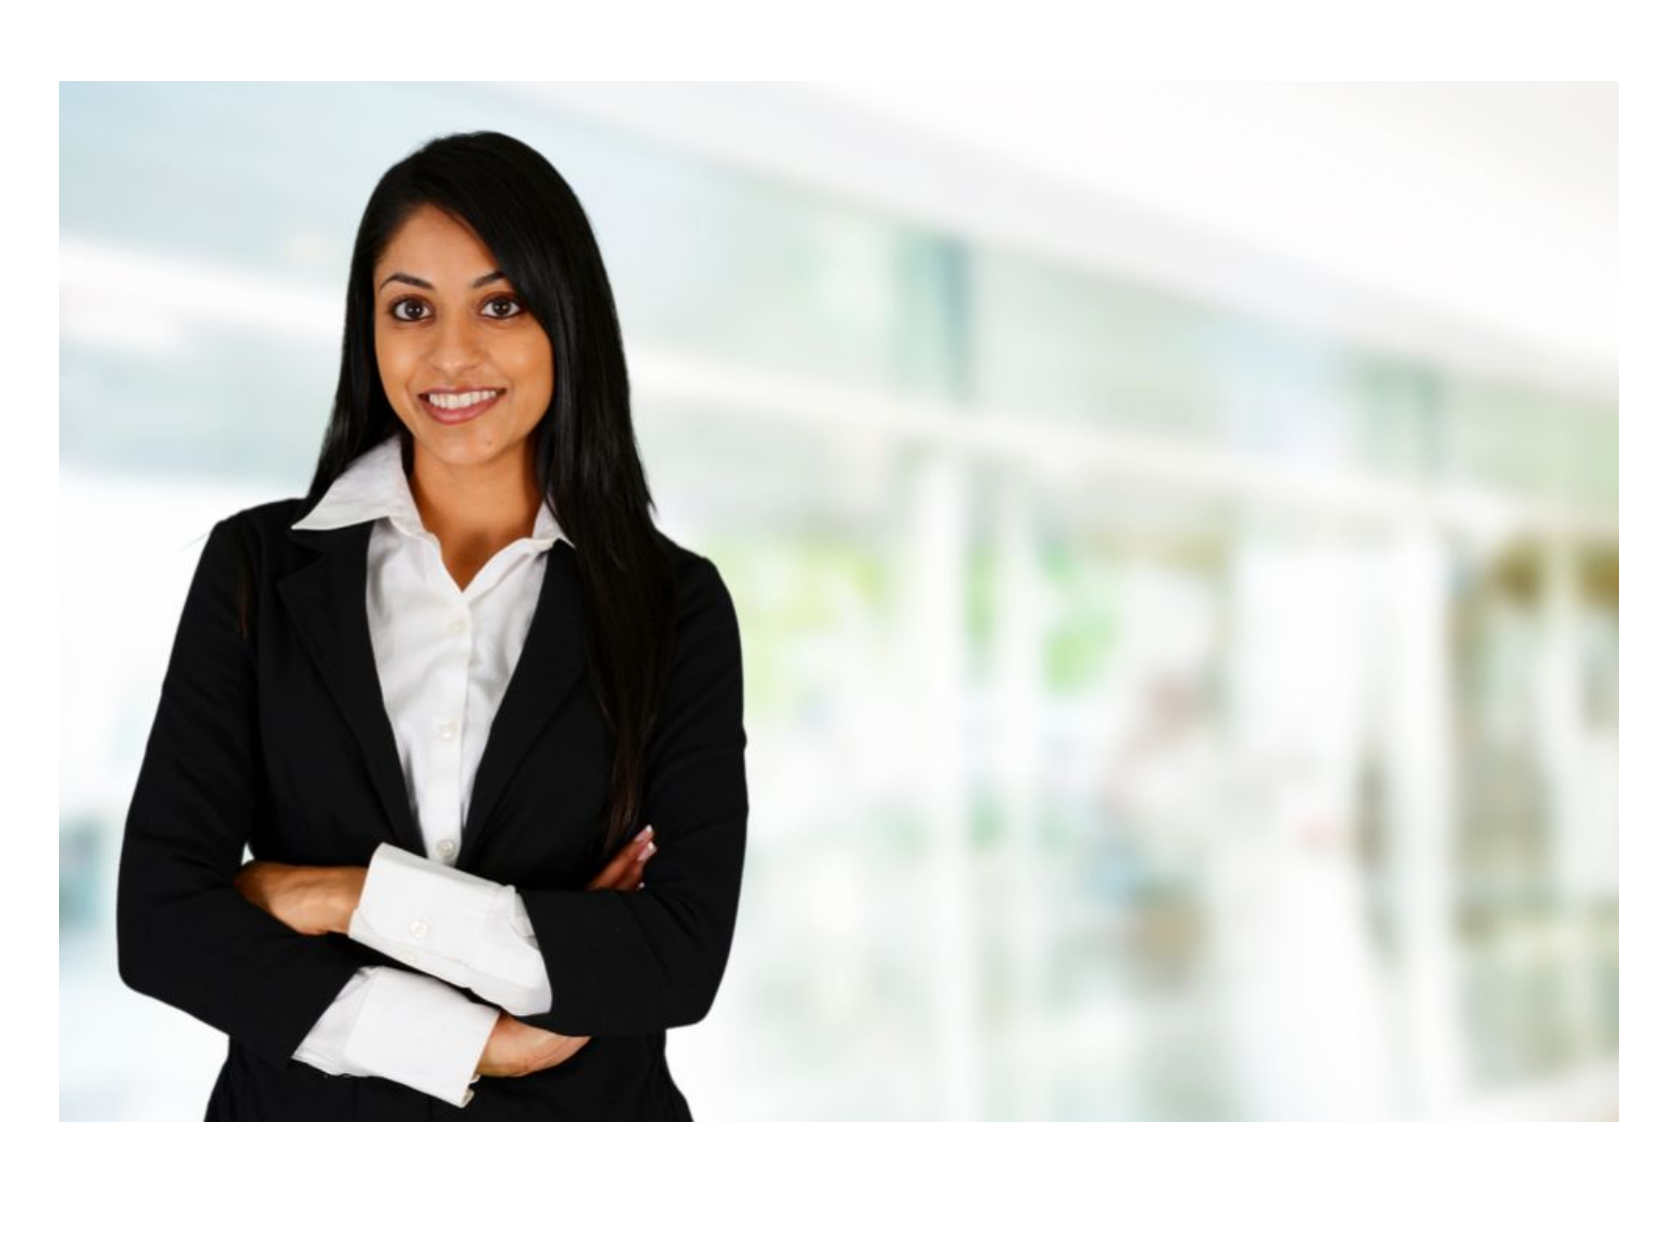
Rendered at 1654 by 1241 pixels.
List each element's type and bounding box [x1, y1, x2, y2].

picture [59, 81, 1619, 1123]
